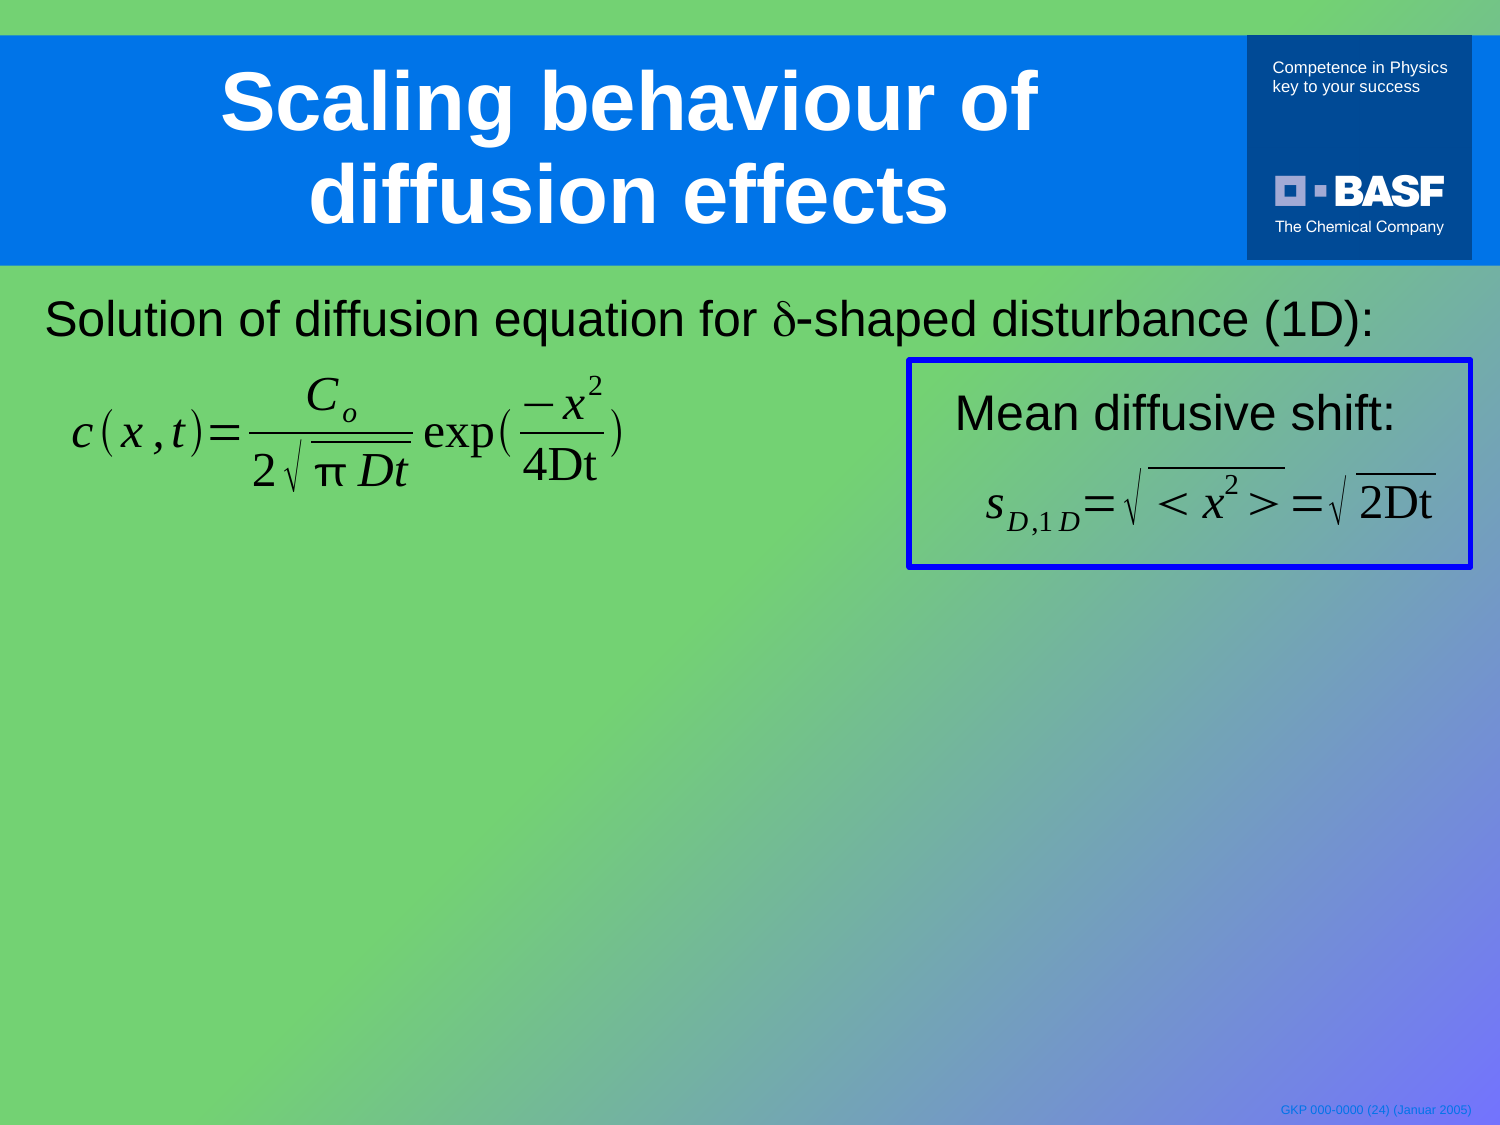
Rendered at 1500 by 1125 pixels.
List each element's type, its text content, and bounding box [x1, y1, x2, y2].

text_box Solution of diffusion equation for d-shaped disturbance (1D): [912, 363, 1401, 564]
title Scaling behaviour of diffusion effects [27, 54, 1232, 308]
chart [59, 367, 637, 502]
title Going micro and nano: approaching the apparent dwarf [1438, 1063, 1500, 1125]
text_box Mean diffusive shift: [939, 378, 1412, 449]
picture [1247, 35, 1472, 260]
text_box Solution of diffusion equation for d-shaped disturbance (1D): [29, 283, 1401, 583]
chart [970, 464, 1445, 539]
